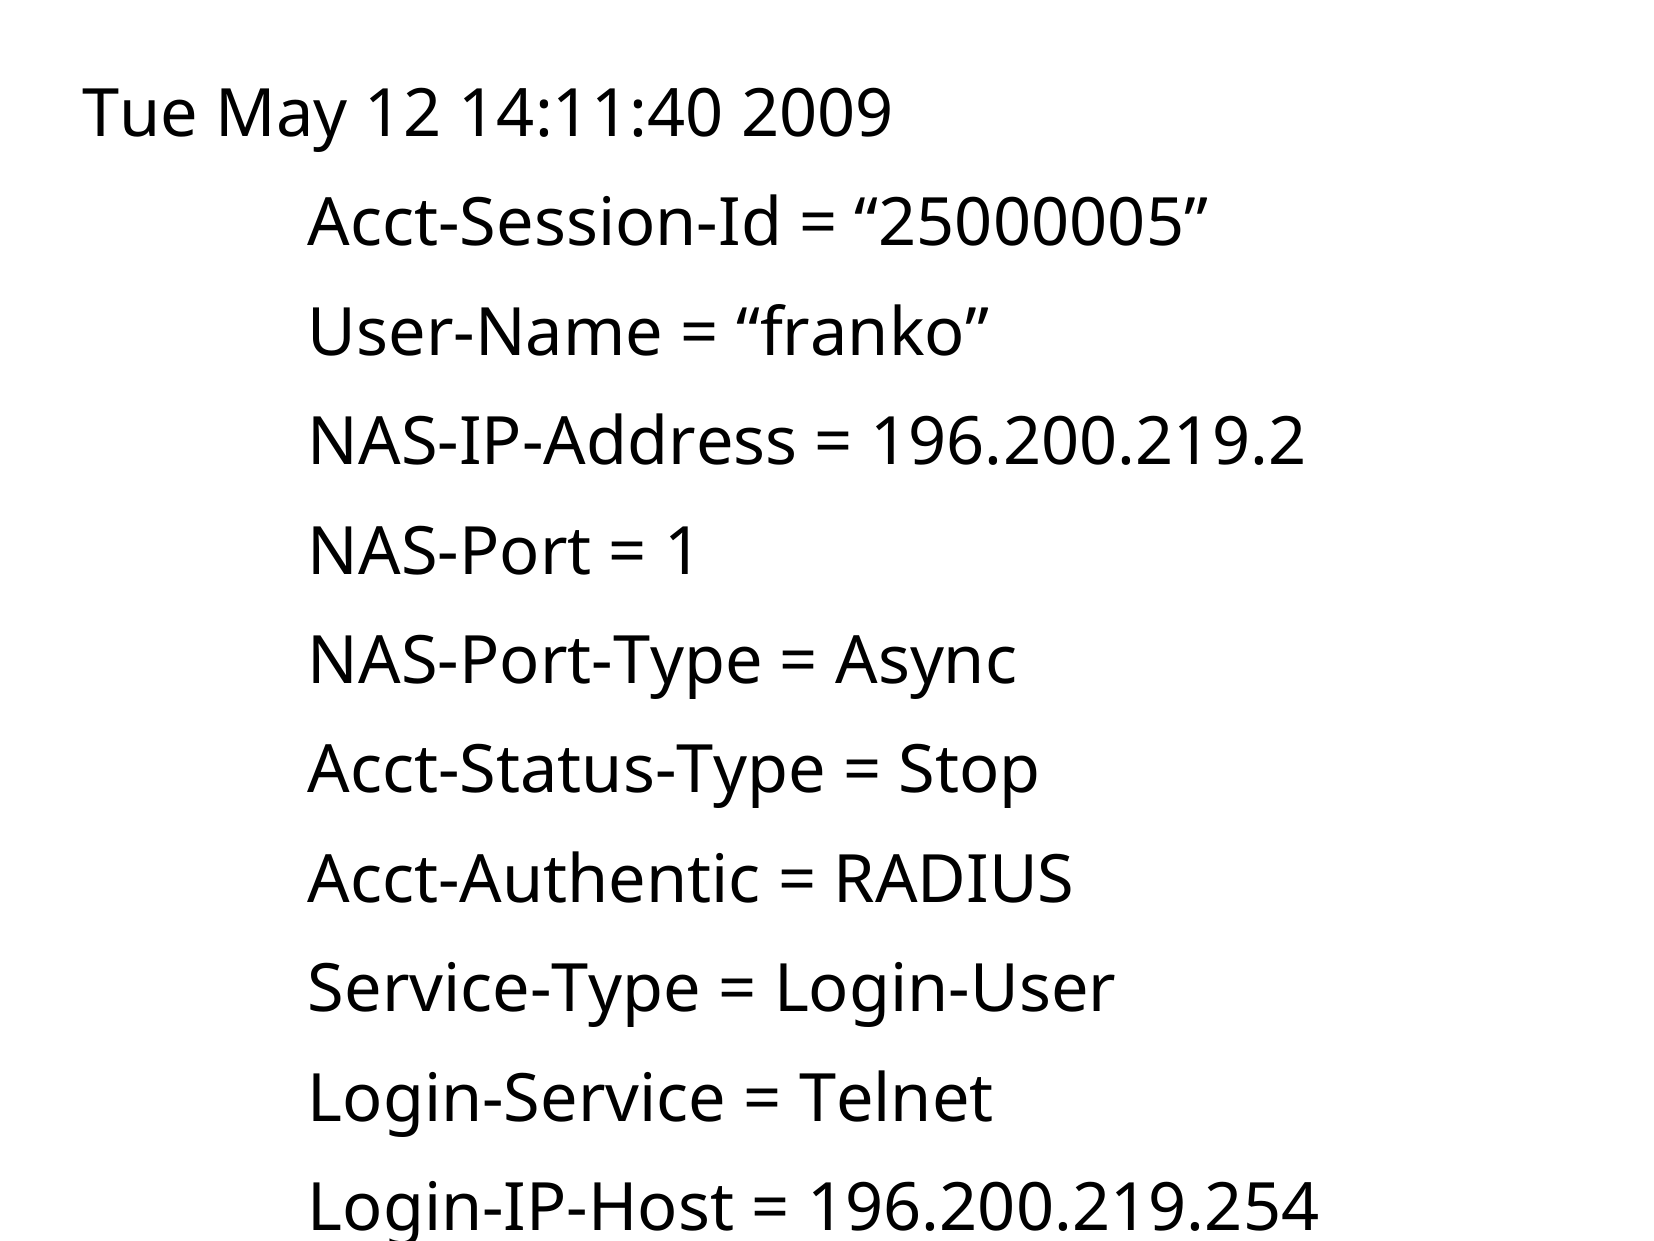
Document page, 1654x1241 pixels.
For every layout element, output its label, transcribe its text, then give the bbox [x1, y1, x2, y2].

subtitle Tue May 12 14:11:40 2009 Acct-Session-Id = “25000005” User-Name = “franko” NAS-IP-Address = 196.200.219.2 NAS-Port = 1 NAS-Port-Type = Async Acct-Status-Type = Stop Acct-Authentic = RADIUS Service-Type = Login-User Login-Service = Telnet Login-IP-Host = 196.200.219.254 Acct-Delay-Time = 0 Timestamp = 838763378 [82, 69, 1571, 1107]
